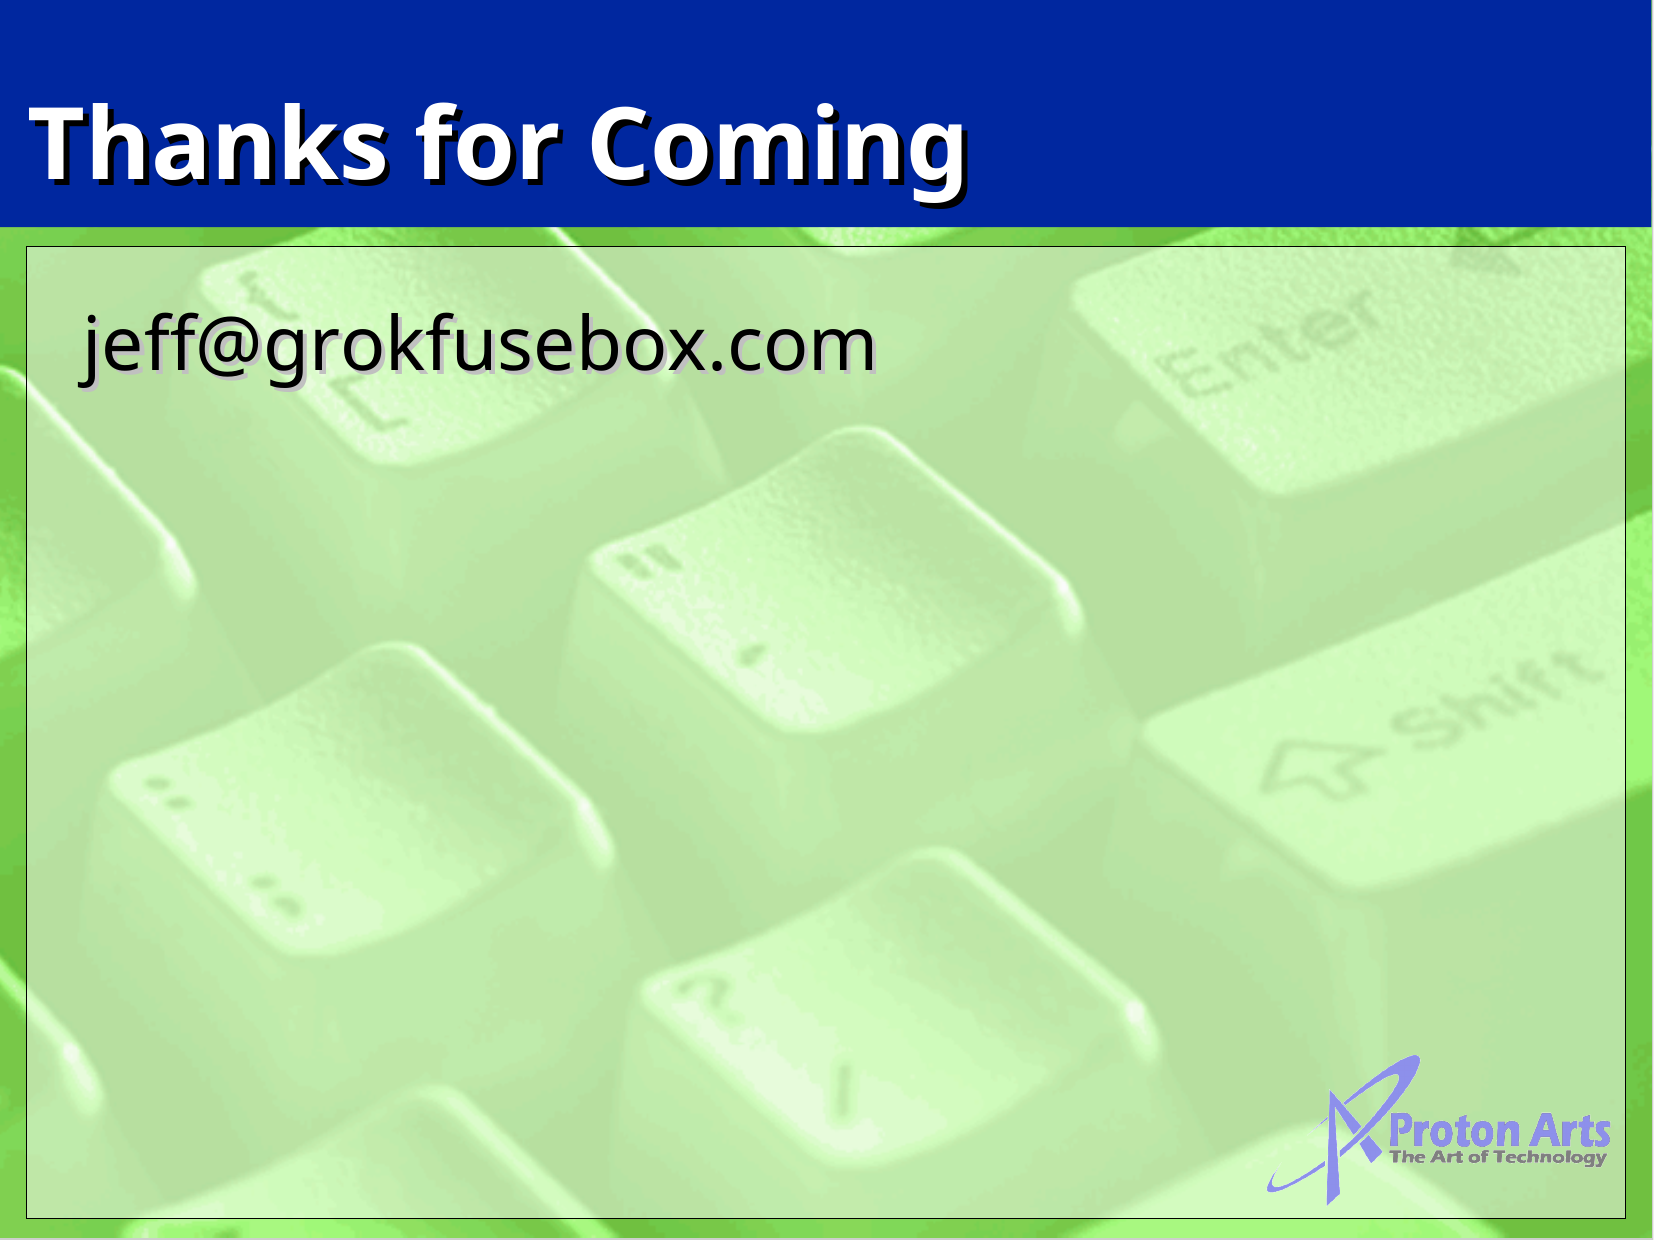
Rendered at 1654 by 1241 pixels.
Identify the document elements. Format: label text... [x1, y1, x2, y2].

title Thanks for Coming [27, 7, 1571, 275]
picture [0, 228, 1652, 1238]
list jeff@grokfusebox.com [82, 290, 1571, 1094]
